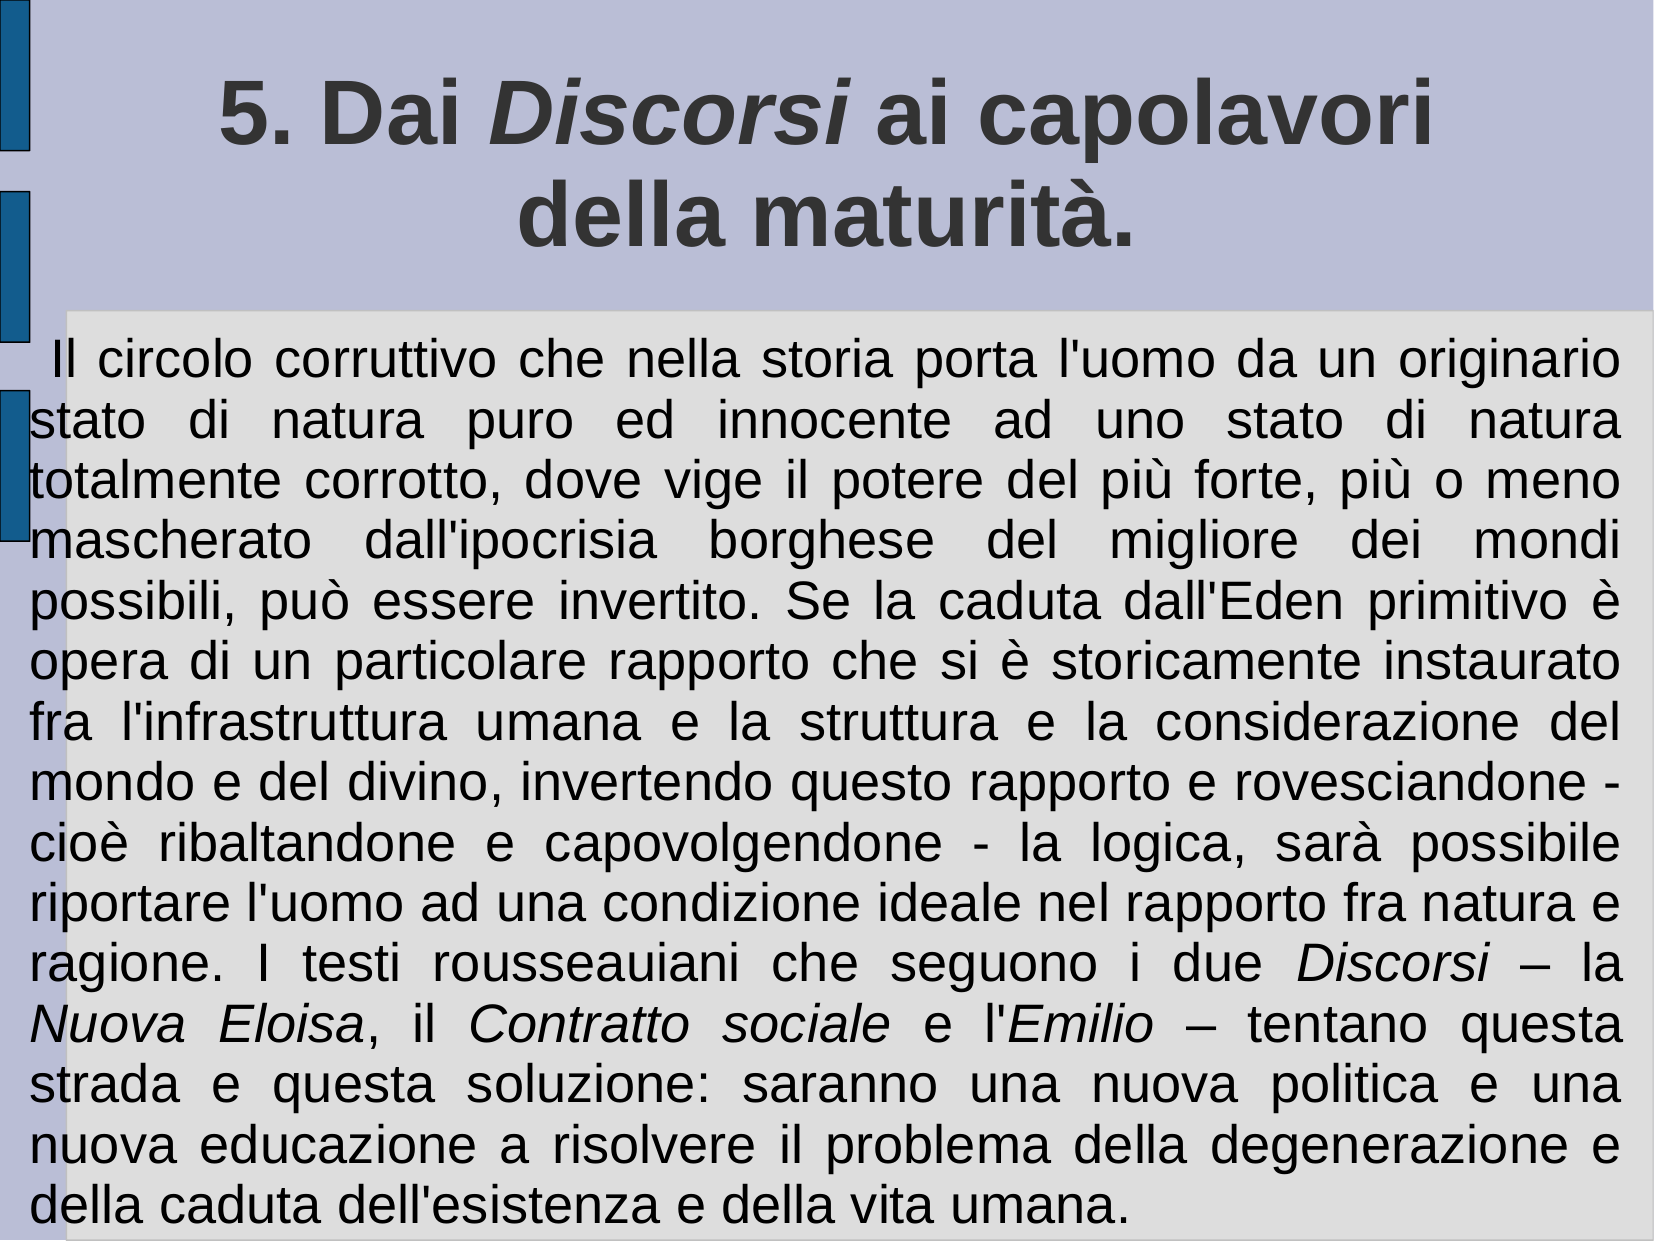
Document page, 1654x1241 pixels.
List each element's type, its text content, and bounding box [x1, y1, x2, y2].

title 5. Dai Discorsi ai capolavori della maturità. [121, 62, 1534, 268]
list Il circolo corruttivo che nella storia porta l'uomo da un originario stato di natura puro ed innocente ad uno stato di natura totalmente corrotto, dove vige il potere del più forte, più o meno mascherato dall'ipocrisia borghese del migliore dei mondi possibili, può essere invertito. Se la caduta dall'Eden primitivo è opera di un particolare rapporto che si è storicamente instaurato fra l'infrastruttura umana e la struttura e la considerazione del mondo e del divino, invertendo questo rapporto e rovesciandone - cioè ribaltandone e capovolgendone - la logica, sarà possibile riportare l'uomo ad una condizione ideale nel rapporto fra natura e ragione. I testi rousseauiani che seguono i due Discorsi – la Nuova Eloisa, il Contratto sociale e l'Emilio – tentano questa strada e questa soluzione: saranno una nuova politica e una nuova educazione a risolvere il problema della degenerazione e della caduta dell'esistenza e della vita umana. [29, 324, 1625, 1236]
